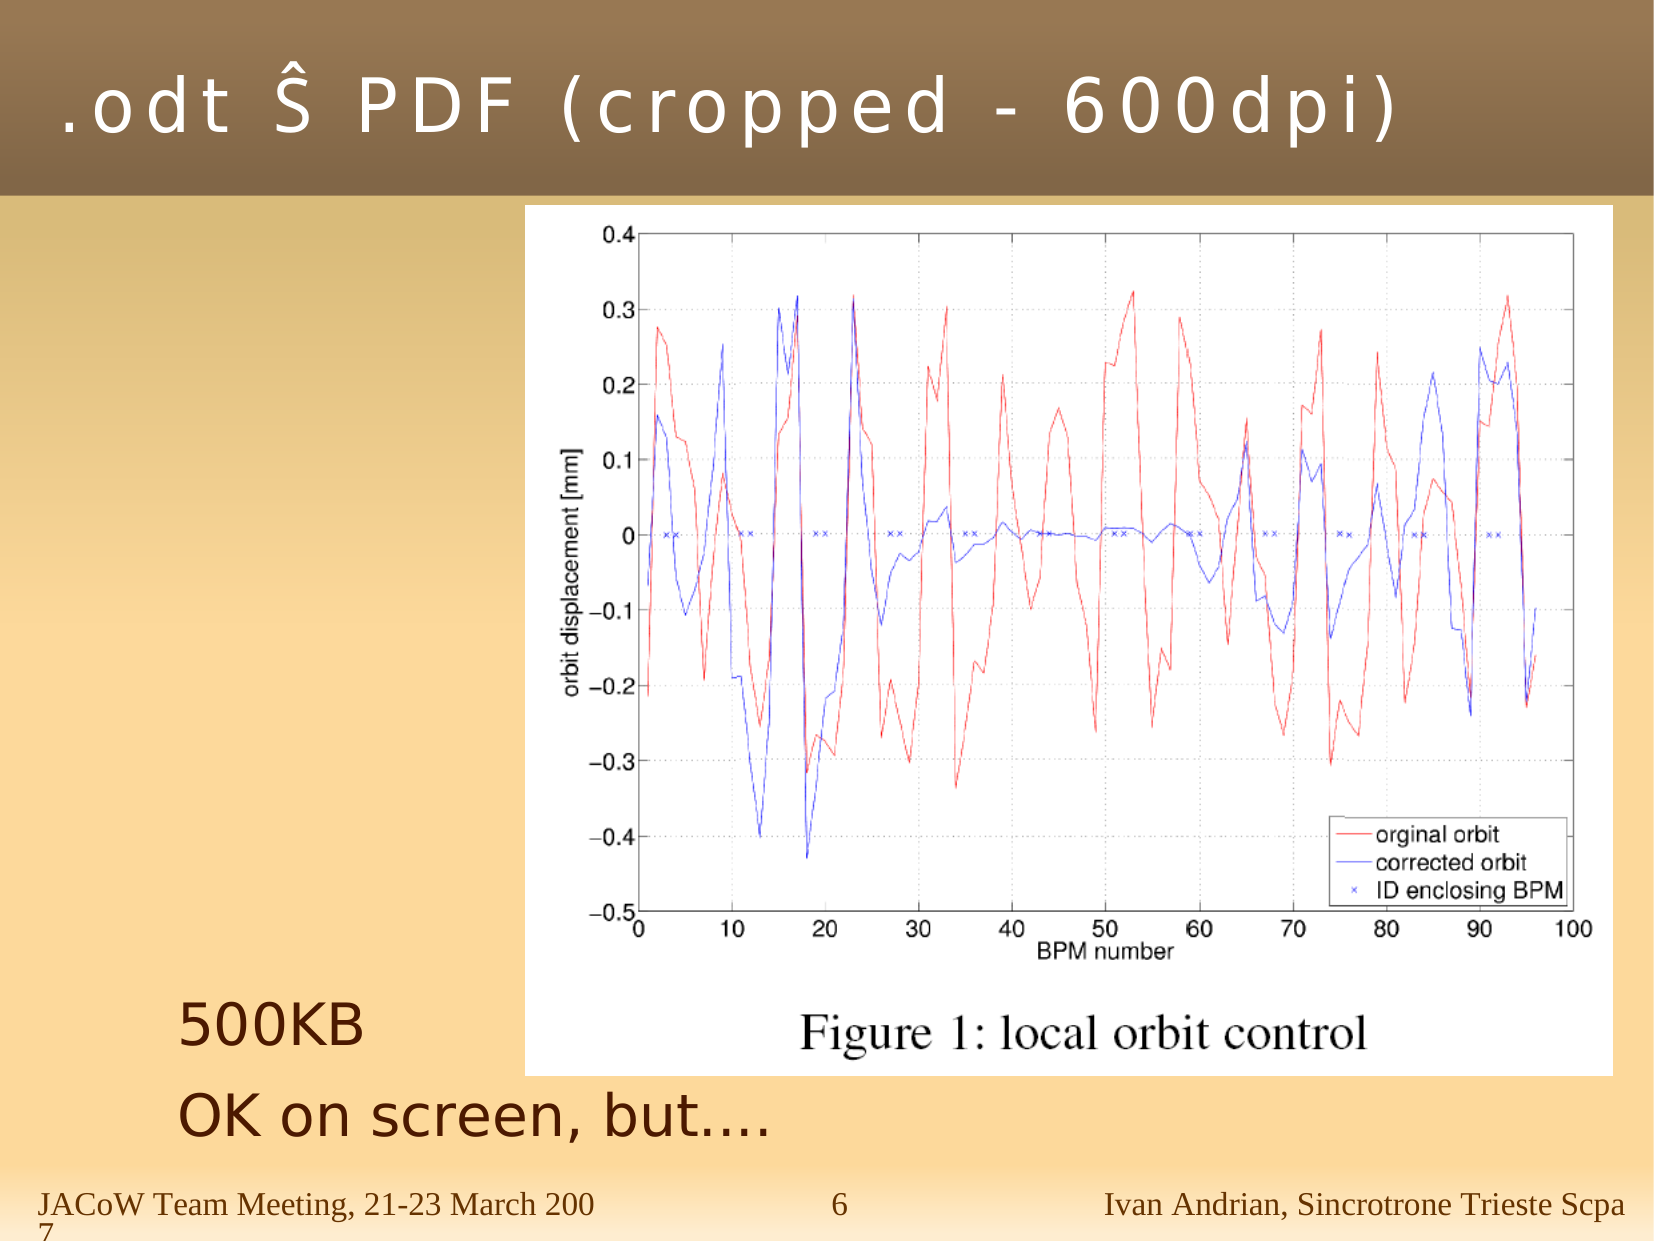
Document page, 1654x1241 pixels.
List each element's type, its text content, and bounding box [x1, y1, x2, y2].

picture [0, 0, 1654, 1241]
title .odt Ŝ PDF (cropped - 600dpi) [59, 29, 1595, 178]
list 500KB OK on screen, but.... [82, 290, 1571, 1151]
